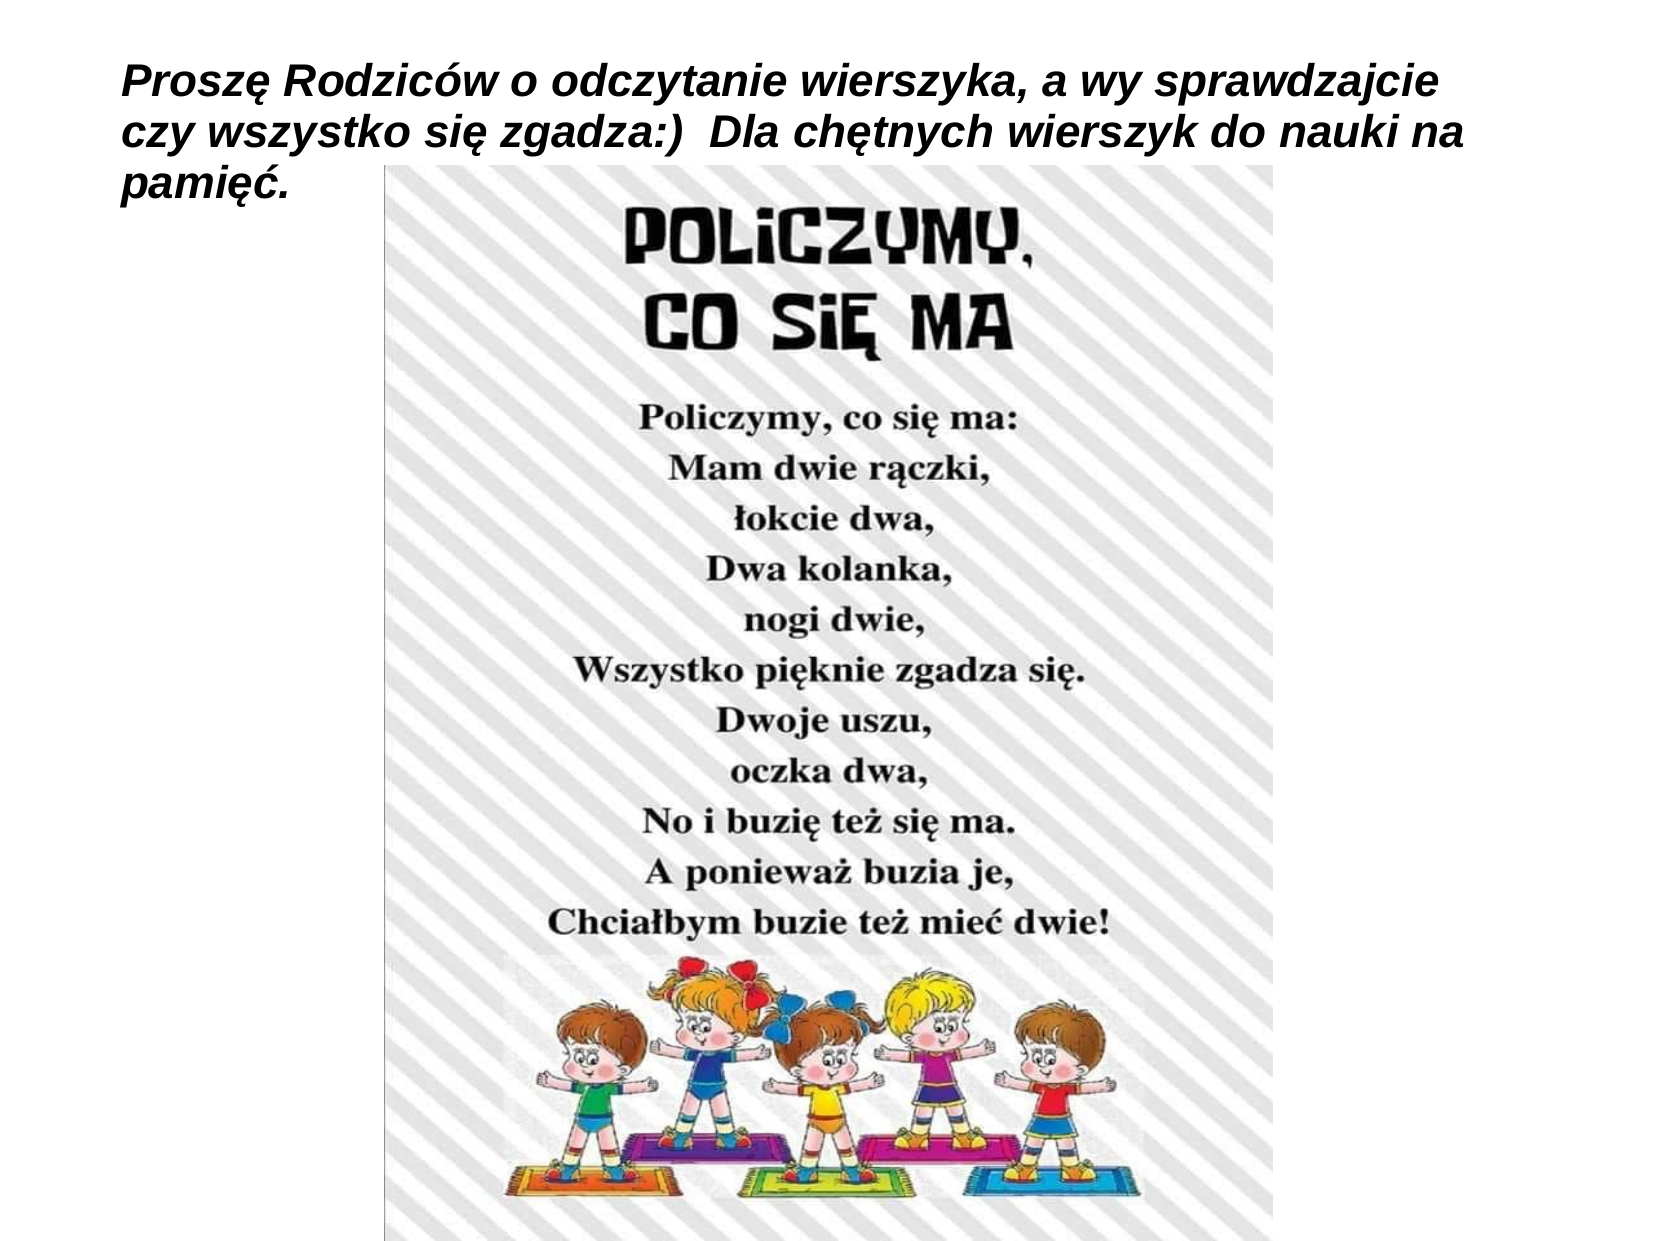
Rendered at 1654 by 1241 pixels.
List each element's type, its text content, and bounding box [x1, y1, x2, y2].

text_box Proszę Rodziców o odczytanie wierszyka, a wy sprawdzajcie czy wszystko się zgadza:) Dla chętnych wierszyk do nauki na pamięć. [106, 47, 1501, 218]
picture [384, 218, 1273, 1241]
